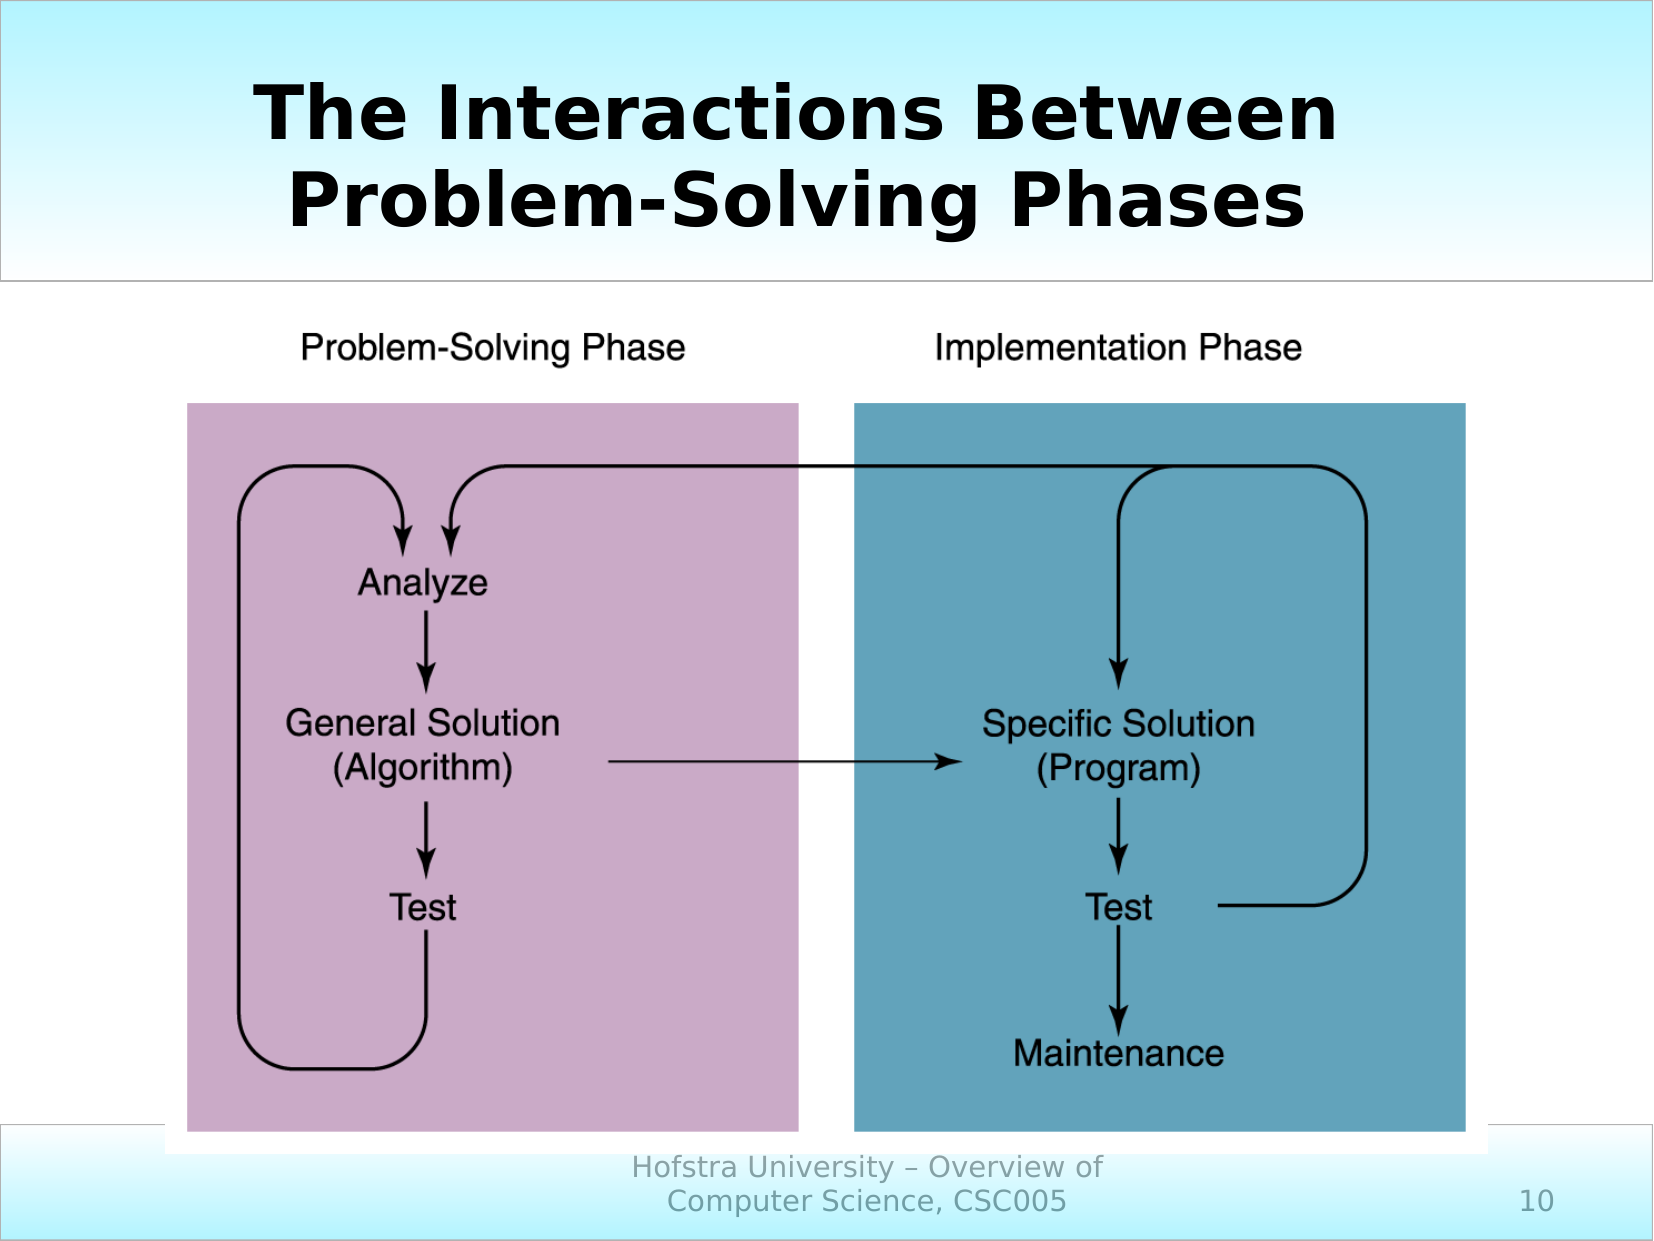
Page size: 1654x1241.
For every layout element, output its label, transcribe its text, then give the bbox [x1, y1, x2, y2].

title The Interactions Between Problem-Solving Phases [47, 0, 1547, 331]
picture [165, 303, 1488, 1154]
